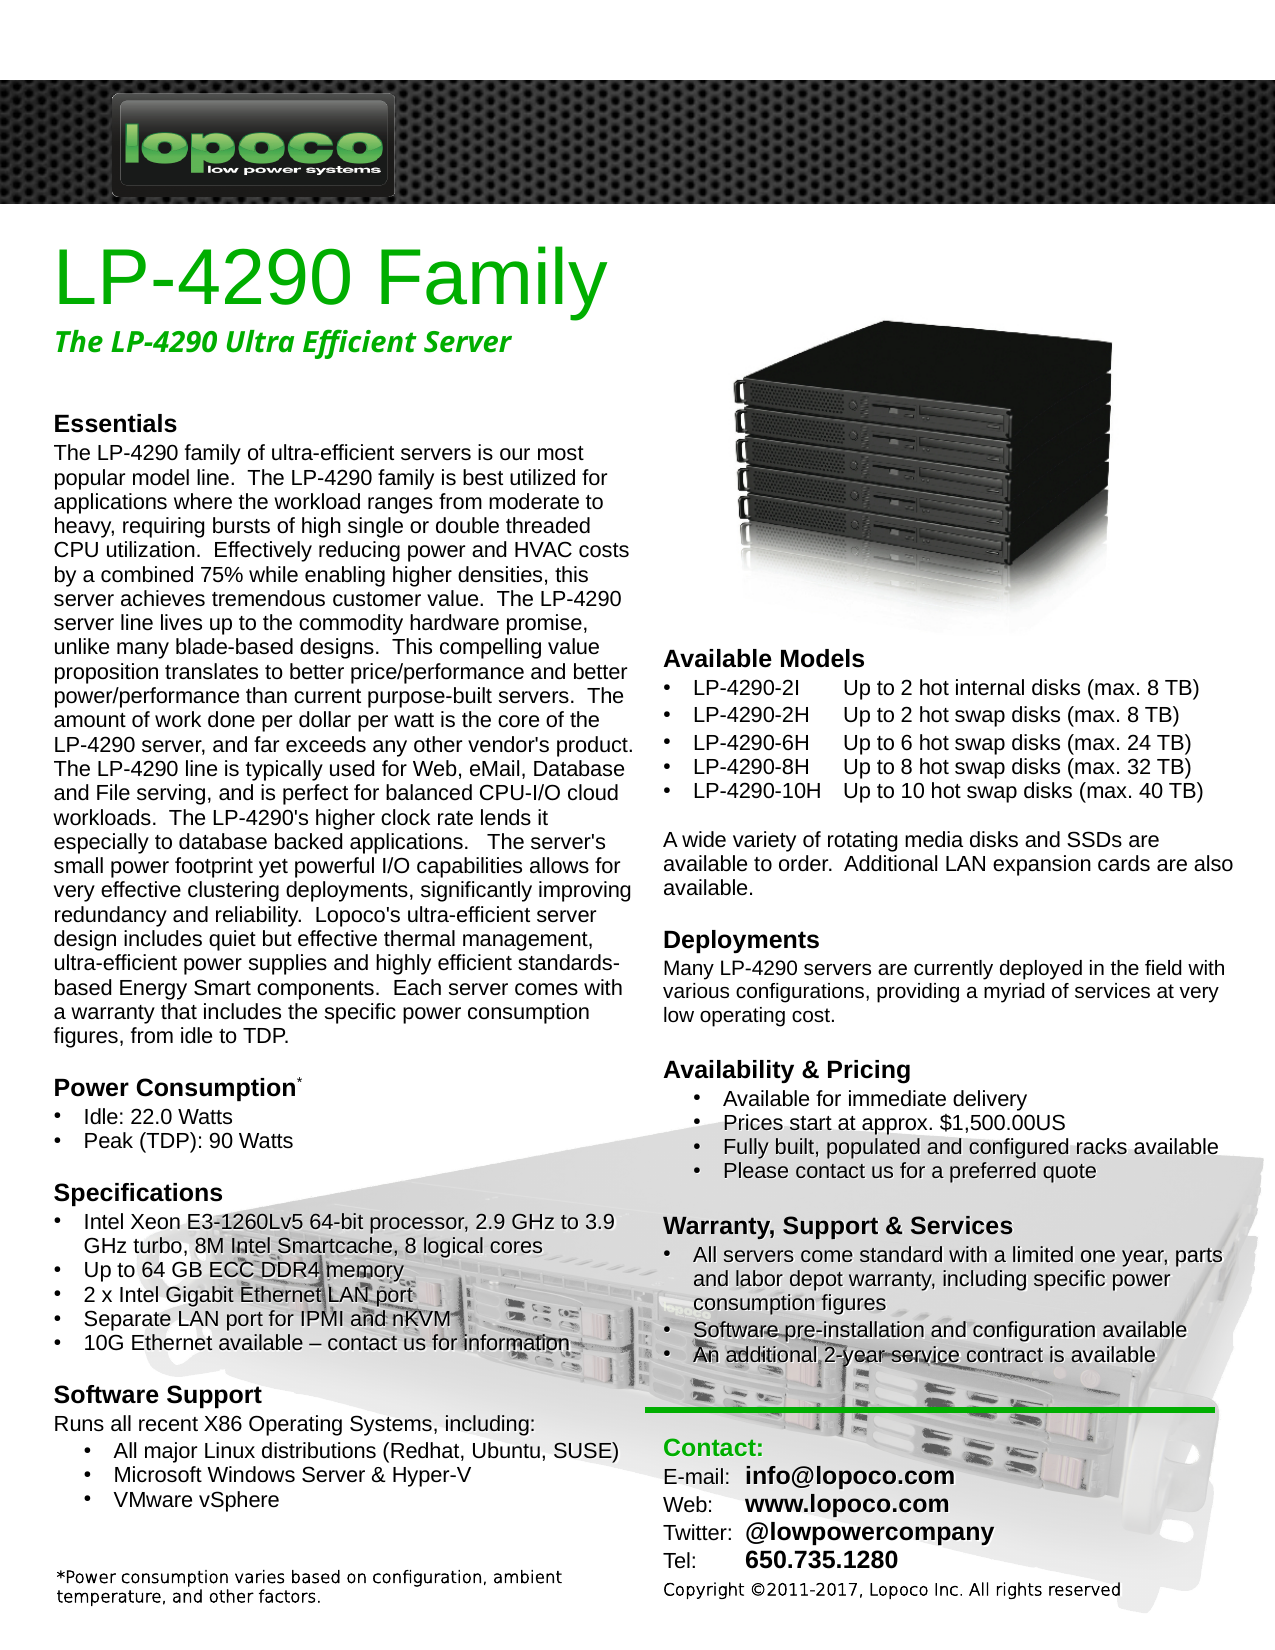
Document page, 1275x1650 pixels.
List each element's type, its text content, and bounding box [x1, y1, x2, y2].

text_box Available Models LP-4290-2I Up to 2 hot internal disks (max. 8 TB) LP-4290-2H Up to 2 hot swap disks (max. 8 TB) LP-4290-6H Up to 6 hot swap disks (max. 24 TB) LP-4290-8H Up to 8 hot swap disks (max. 32 TB) LP-4290-10H Up to 10 hot swap disks (max. 40 TB) A wide variety of rotating media disks and SSDs are available to order. Additional LAN expansion cards are also available. Deployments Many LP-4290 servers are currently deployed in the field with various configurations, providing a myriad of services at very low operating cost. Availability & Pricing Available for immediate delivery Prices start at approx. $1,500.00US Fully built, populated and configured racks available Please contact us for a preferred quote Warranty, Support & Services All servers come standard with a limited one year, parts and labor depot warranty, including specific power consumption figures Software pre-installation and configuration available An additional 2-year service contract is available [663, 645, 1246, 1350]
text_box LP-4290 Family The LP-4290 Ultra Efficient Server [53, 232, 636, 383]
picture [712, 299, 1140, 637]
subtitle Essentials The LP-4290 family of ultra-efficient servers is our most popular model line. The LP-4290 family is best utilized for applications where the workload ranges from moderate to heavy, requiring bursts of high single or double threaded CPU utilization. Effectively reducing power and HVAC costs by a combined 75% while enabling higher densities, this server achieves tremendous customer value. The LP-4290 server line lives up to the commodity hardware promise, unlike many blade-based designs. This compelling value proposition translates to better price/performance and better power/performance than current purpose-built servers. The amount of work done per dollar per watt is the core of the LP-4290 server, and far exceeds any other vendor's product. The LP-4290 line is typically used for Web, eMail, Database and File serving, and is perfect for balanced CPU-I/O cloud workloads. The LP-4290's higher clock rate lends it especially to database backed applications. The server's small power footprint yet powerful I/O capabilities allows for very effective clustering deployments, significantly improving redundancy and reliability. Lopoco's ultra-efficient server design includes quiet but effective thermal management, ultra-efficient power supplies and highly efficient standards-based Energy Smart components. Each server comes with a warranty that includes the specific power consumption figures, from idle to TDP. Power Consumption* Idle: 22.0 Watts Peak (TDP): 90 Watts Specifications Intel Xeon E3-1260Lv5 64-bit processor, 2.9 GHz to 3.9 GHz turbo, 8M Intel Smartcache, 8 logical cores Up to 64 GB ECC DDR4 memory 2 x Intel Gigabit Ethernet LAN port Separate LAN port for IPMI and nKVM 10G Ethernet available – contact us for information Software Support Runs all recent X86 Operating Systems, including: All major Linux distributions (Redhat, Ubuntu, SUSE) Microsoft Windows Server & Hyper-V VMware vSphere [53, 410, 636, 1546]
text_box Contact: E-mail: info@lopoco.com Web: www.lopoco.com Twitter: @lowpowercompany Tel: 650.735.1280 Copyright ©2011-2017, Lopoco Inc. All rights reserved [663, 1350, 1246, 1606]
picture [135, 1121, 1264, 1621]
picture [0, 80, 1275, 204]
text_box *Power consumption varies based on configuration, ambient temperature, and other factors. [41, 1560, 631, 1615]
